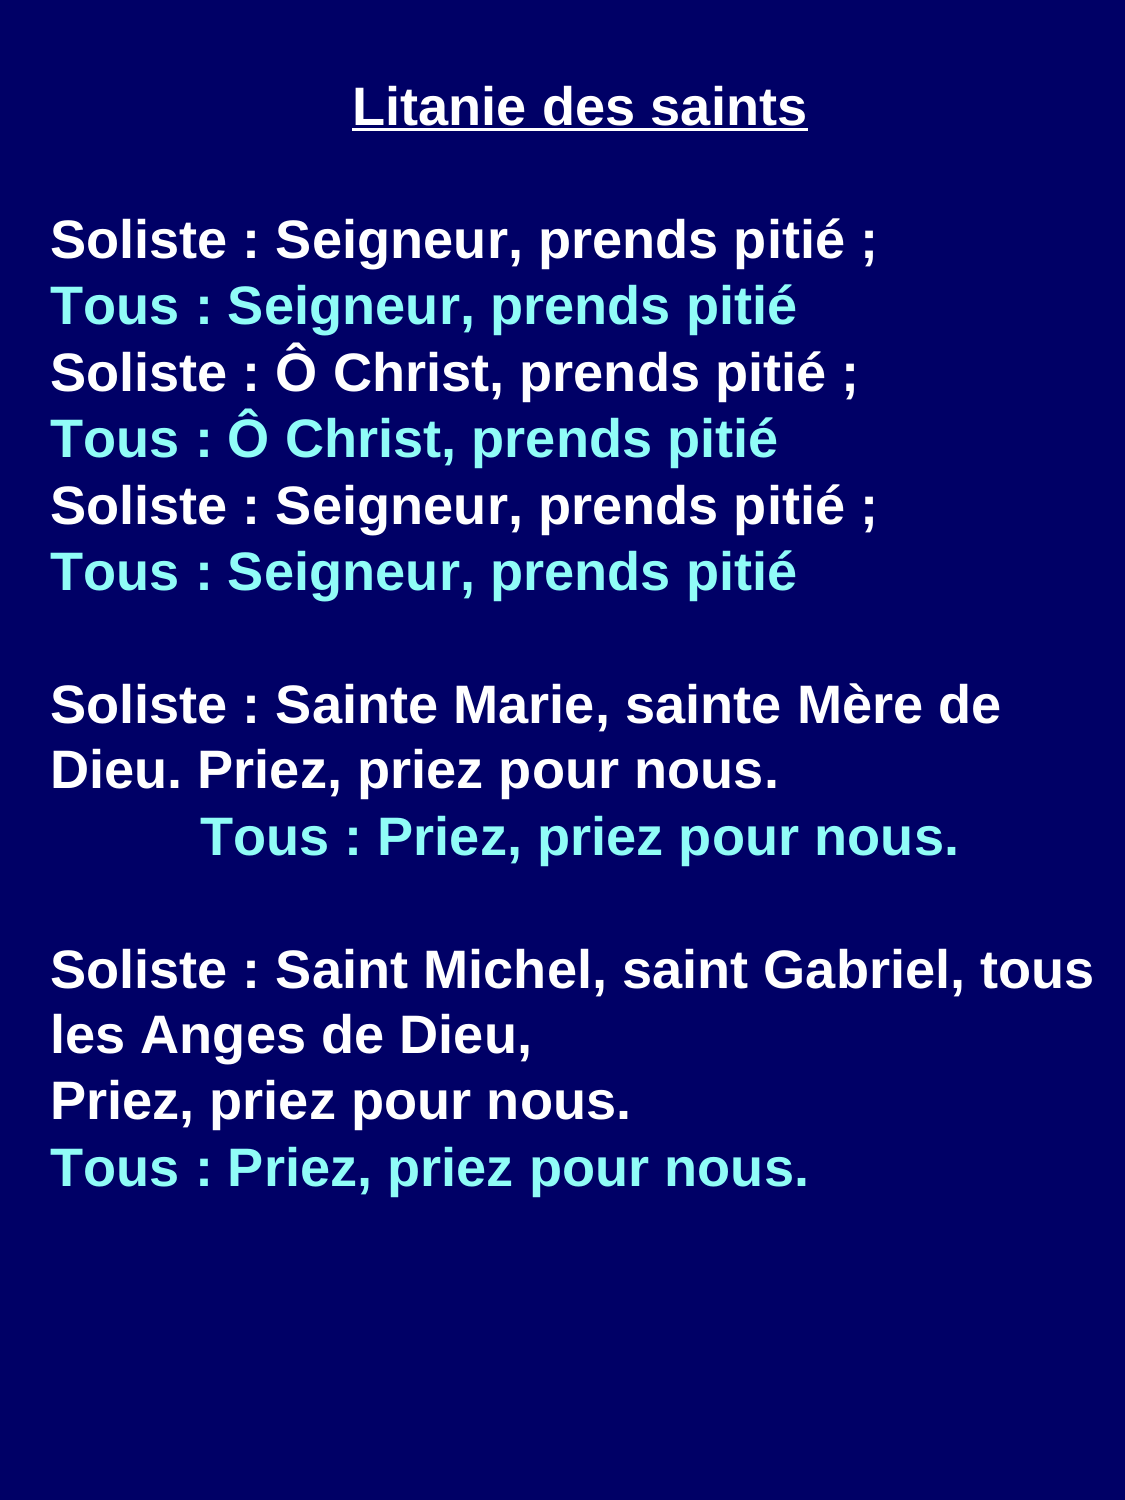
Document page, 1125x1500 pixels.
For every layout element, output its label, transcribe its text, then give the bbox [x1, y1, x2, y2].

text_box Litanie des saints Soliste : Seigneur, prends pitié ; Tous : Seigneur, prends pitié Soliste : Ô Christ, prends pitié ; Tous : Ô Christ, prends pitié Soliste : Seigneur, prends pitié ; Tous : Seigneur, prends pitié Soliste : Sainte Marie, sainte Mère de Dieu. Priez, priez pour nous. Tous : Priez, priez pour nous. Soliste : Saint Michel, saint Gabriel, tous les Anges de Dieu, Priez, priez pour nous. Tous : Priez, priez pour nous. [35, 63, 1125, 1477]
